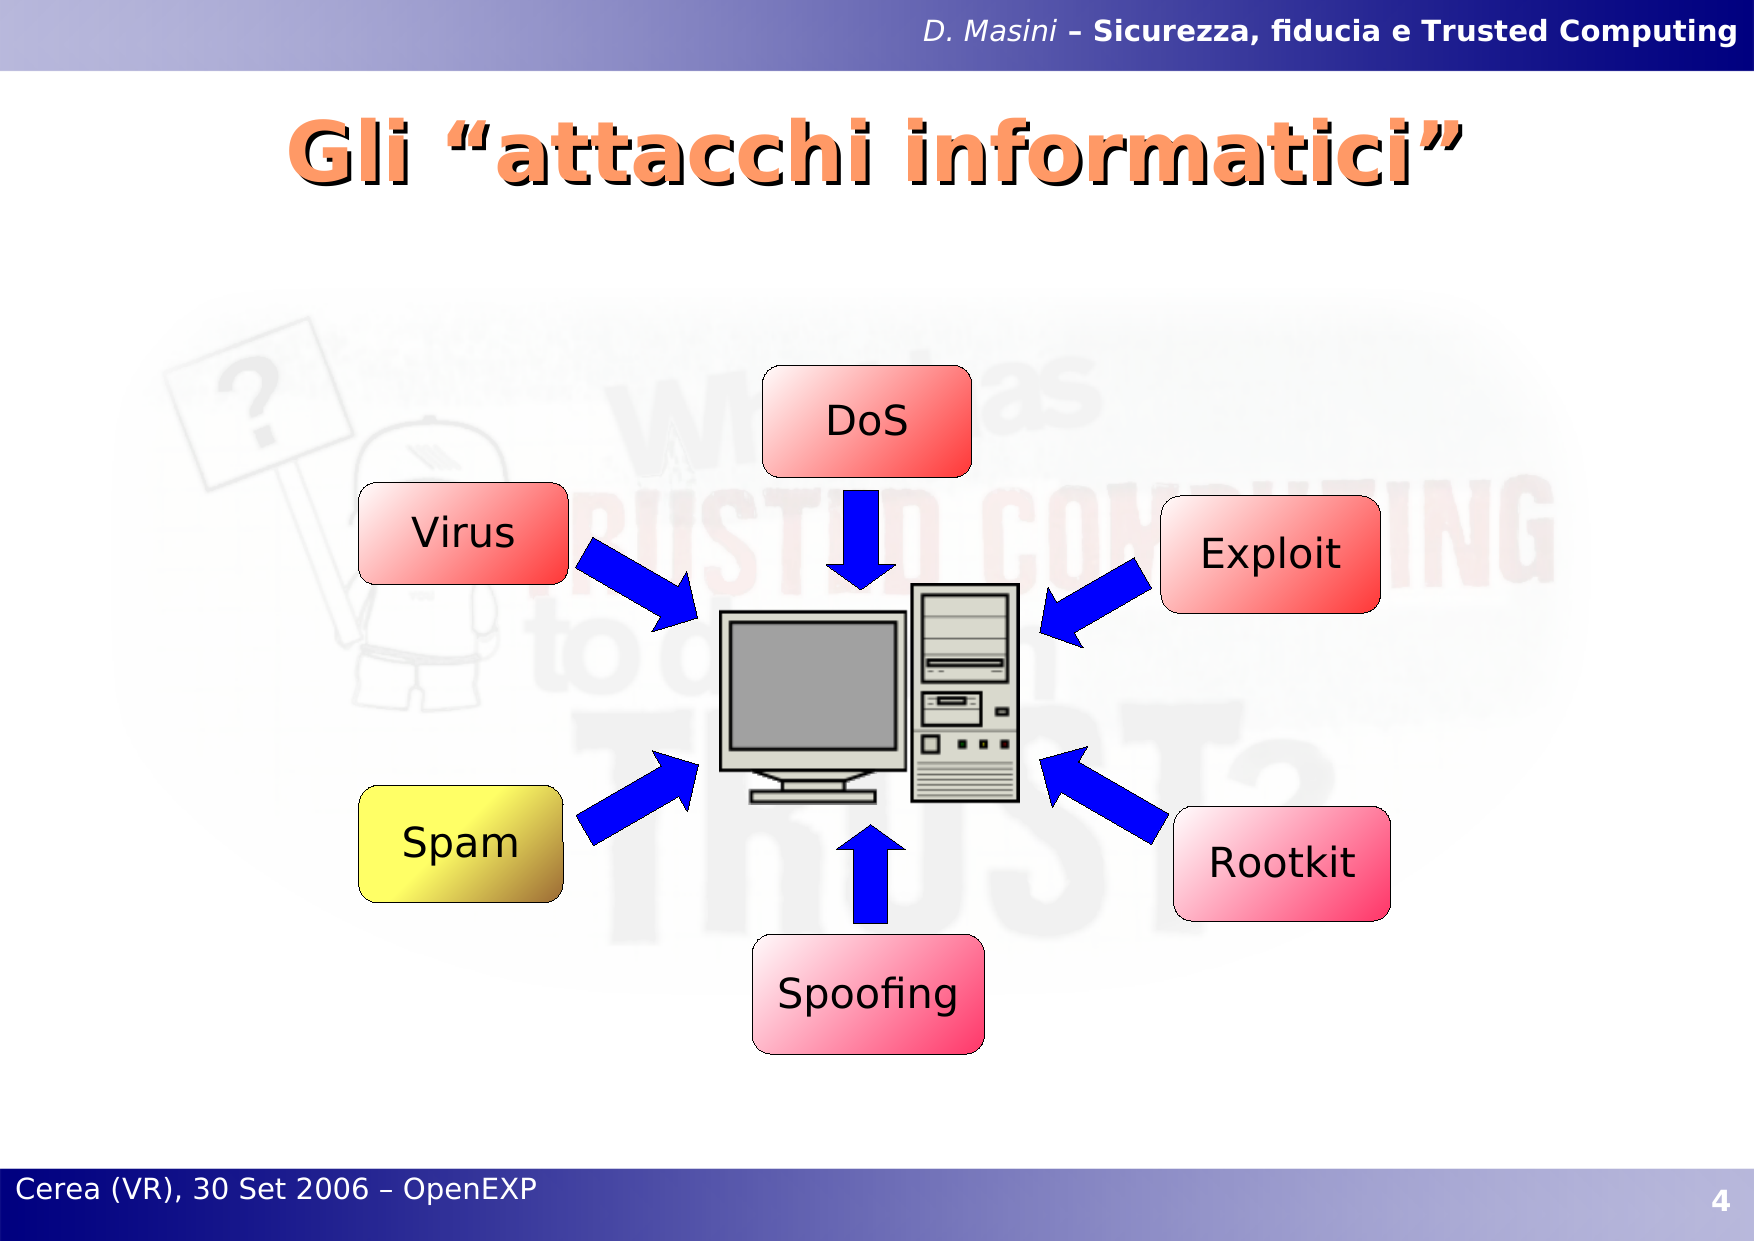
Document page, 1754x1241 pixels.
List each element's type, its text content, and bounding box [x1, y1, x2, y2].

text_box Rootkit [1173, 806, 1391, 922]
text_box <numero> [1641, 1185, 1732, 1223]
text_box [1039, 557, 1152, 648]
text_box [576, 750, 699, 846]
text_box Cerea (VR), 30 Set 2006 – OpenEXP [0, 1175, 1314, 1234]
text_box [575, 537, 698, 632]
text_box Spam [358, 785, 564, 903]
text_box DoS [762, 365, 972, 478]
text_box Spoofing [752, 934, 985, 1055]
picture [0, 0, 1754, 1241]
text_box D. Masini – Sicurezza, fiducia e Trusted Computing [602, 7, 1754, 63]
text_box [836, 824, 906, 924]
text_box [1039, 746, 1169, 845]
title Gli “attacchi informatici” [87, 49, 1667, 257]
text_box Exploit [1160, 495, 1381, 614]
text_box Virus [358, 482, 569, 585]
text_box [826, 490, 896, 590]
